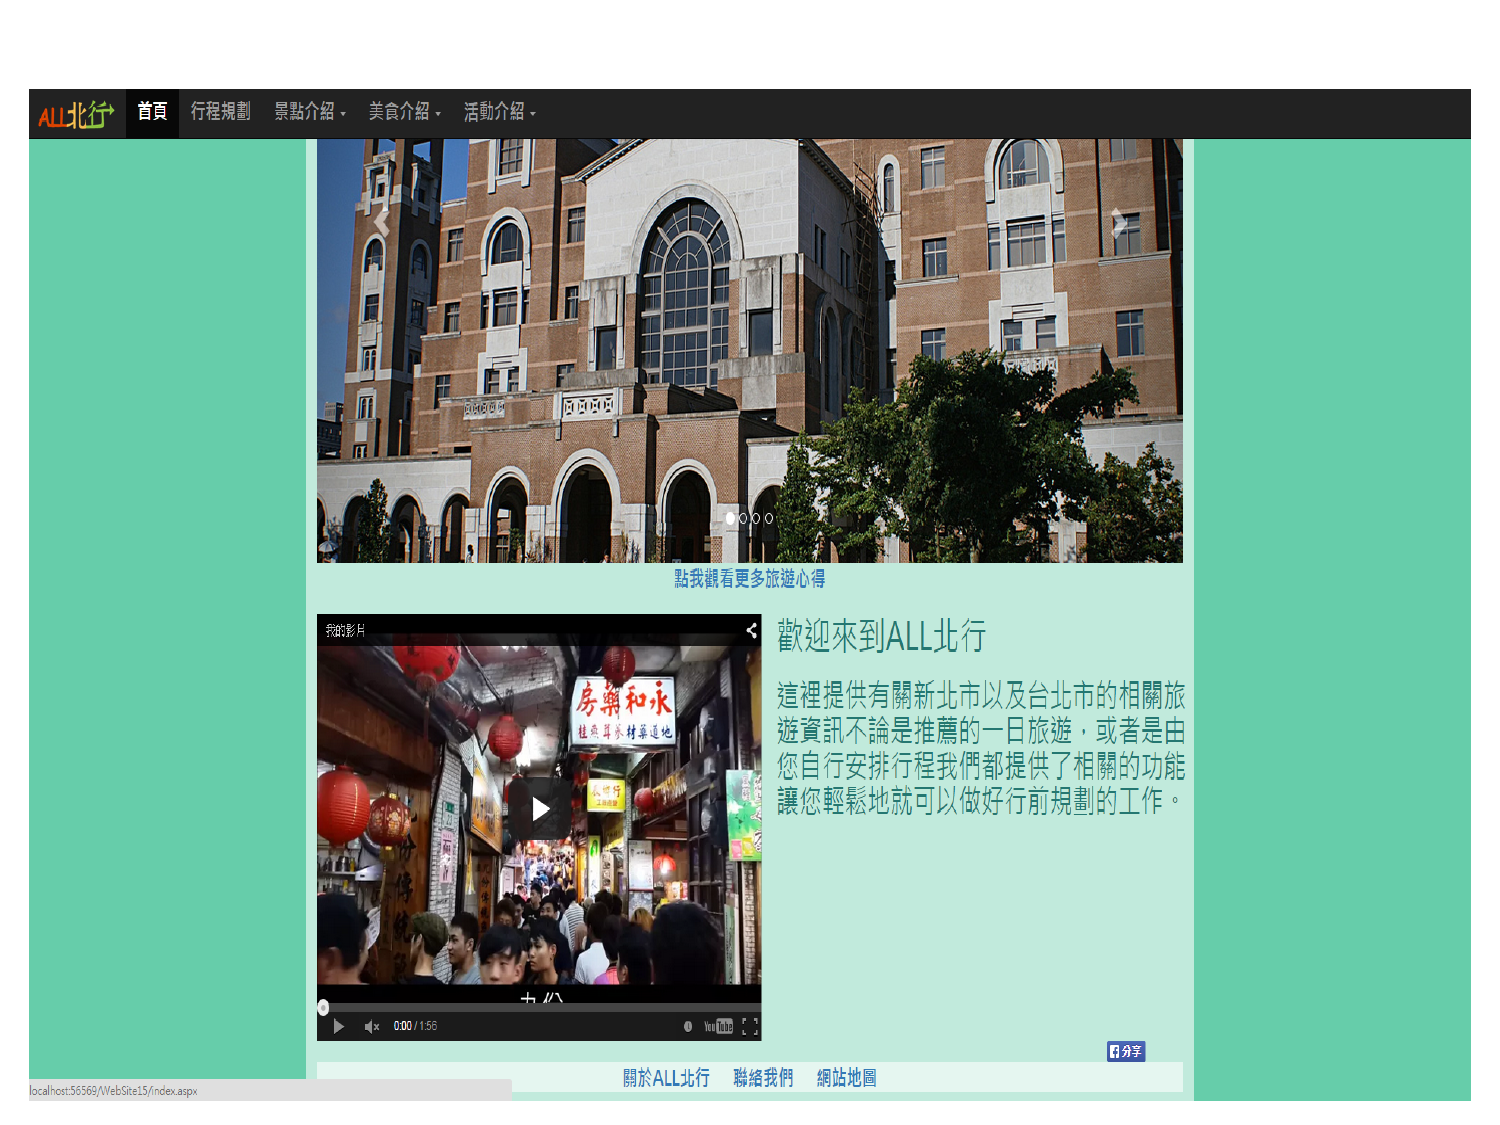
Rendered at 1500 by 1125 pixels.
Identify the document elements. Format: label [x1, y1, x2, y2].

picture [29, 90, 1471, 1101]
